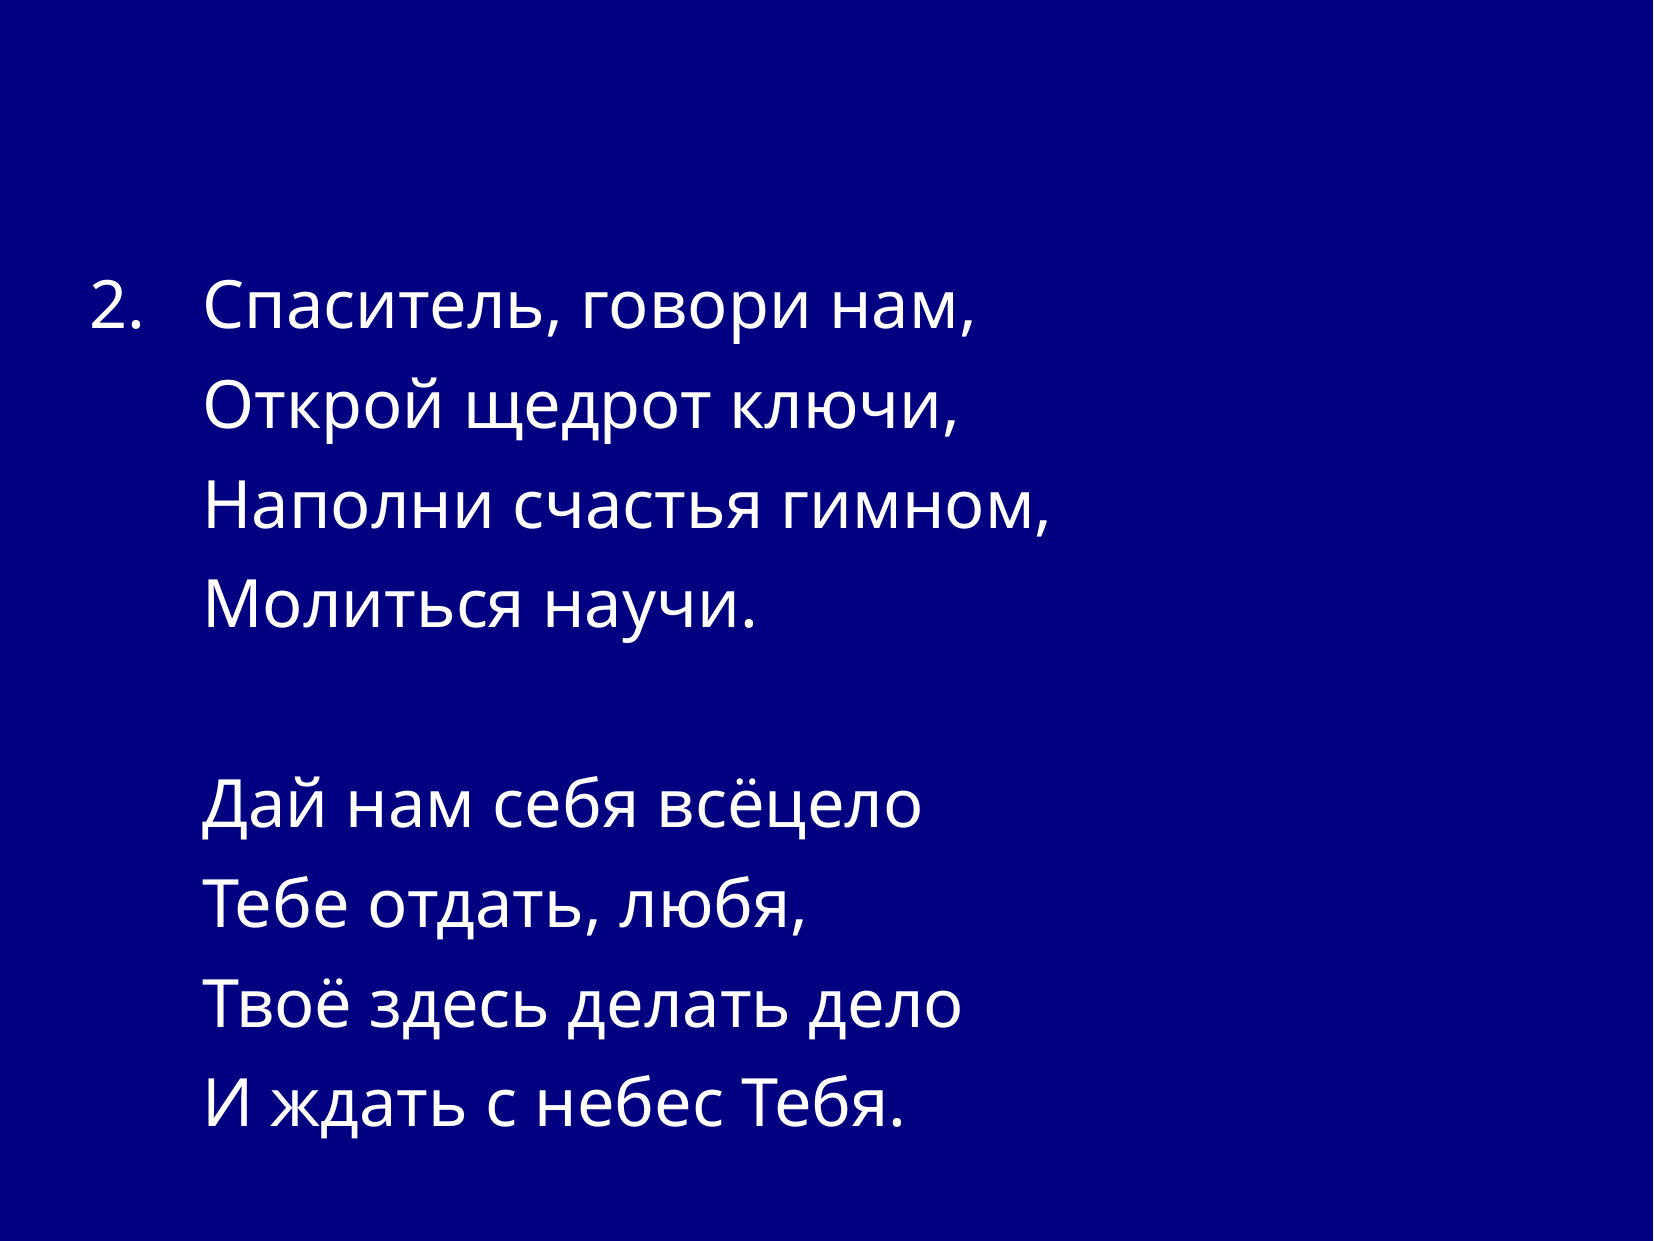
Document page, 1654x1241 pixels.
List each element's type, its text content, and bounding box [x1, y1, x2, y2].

text_box 2. Спаситель, говори нам, Открой щедрот ключи, Наполни счастья гимном, Молиться научи. Дай нам себя всёцело Тебе отдать, любя, Твоё здесь делать дело И ждать с небес Тебя. [75, 150, 1576, 1163]
